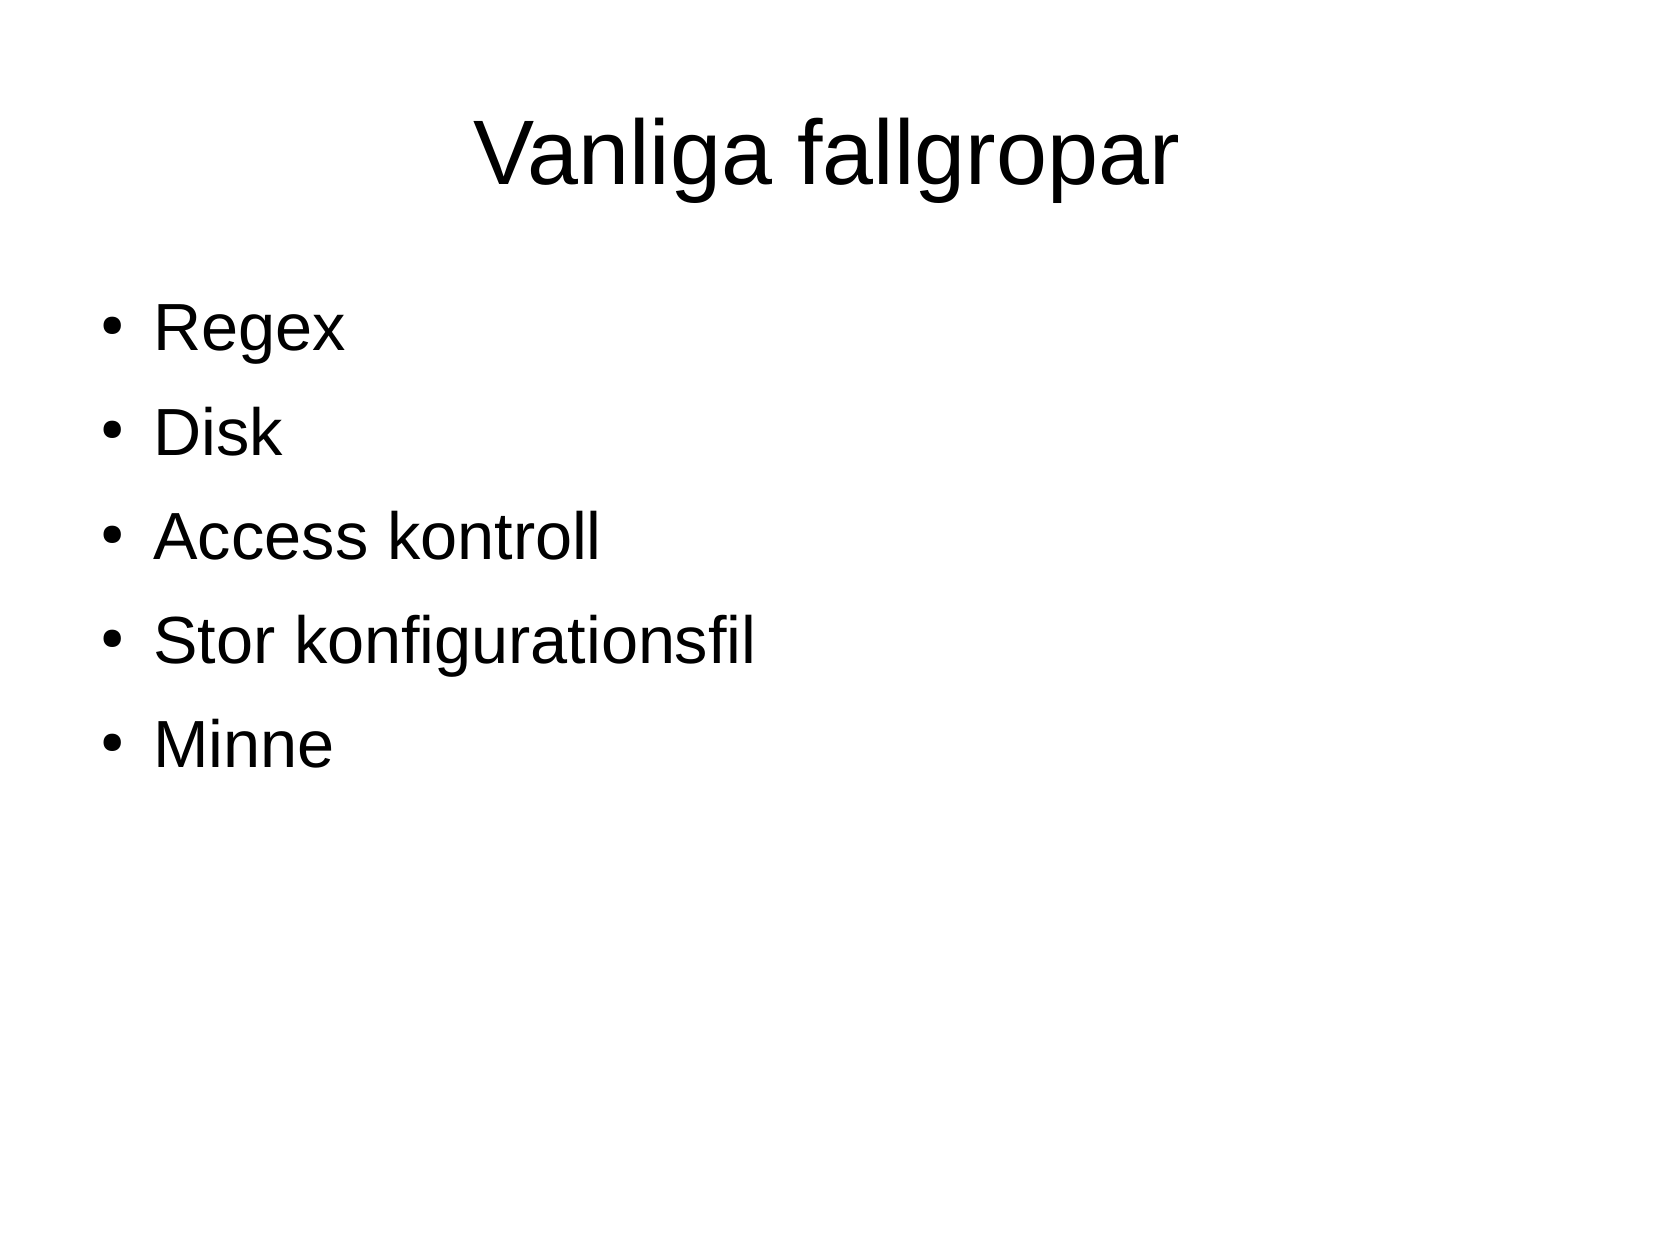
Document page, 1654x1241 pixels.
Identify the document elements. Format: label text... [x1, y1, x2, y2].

list Regex Disk Access kontroll Stor konfigurationsfil Minne [82, 290, 1571, 1094]
title Vanliga fallgropar [82, 56, 1571, 250]
